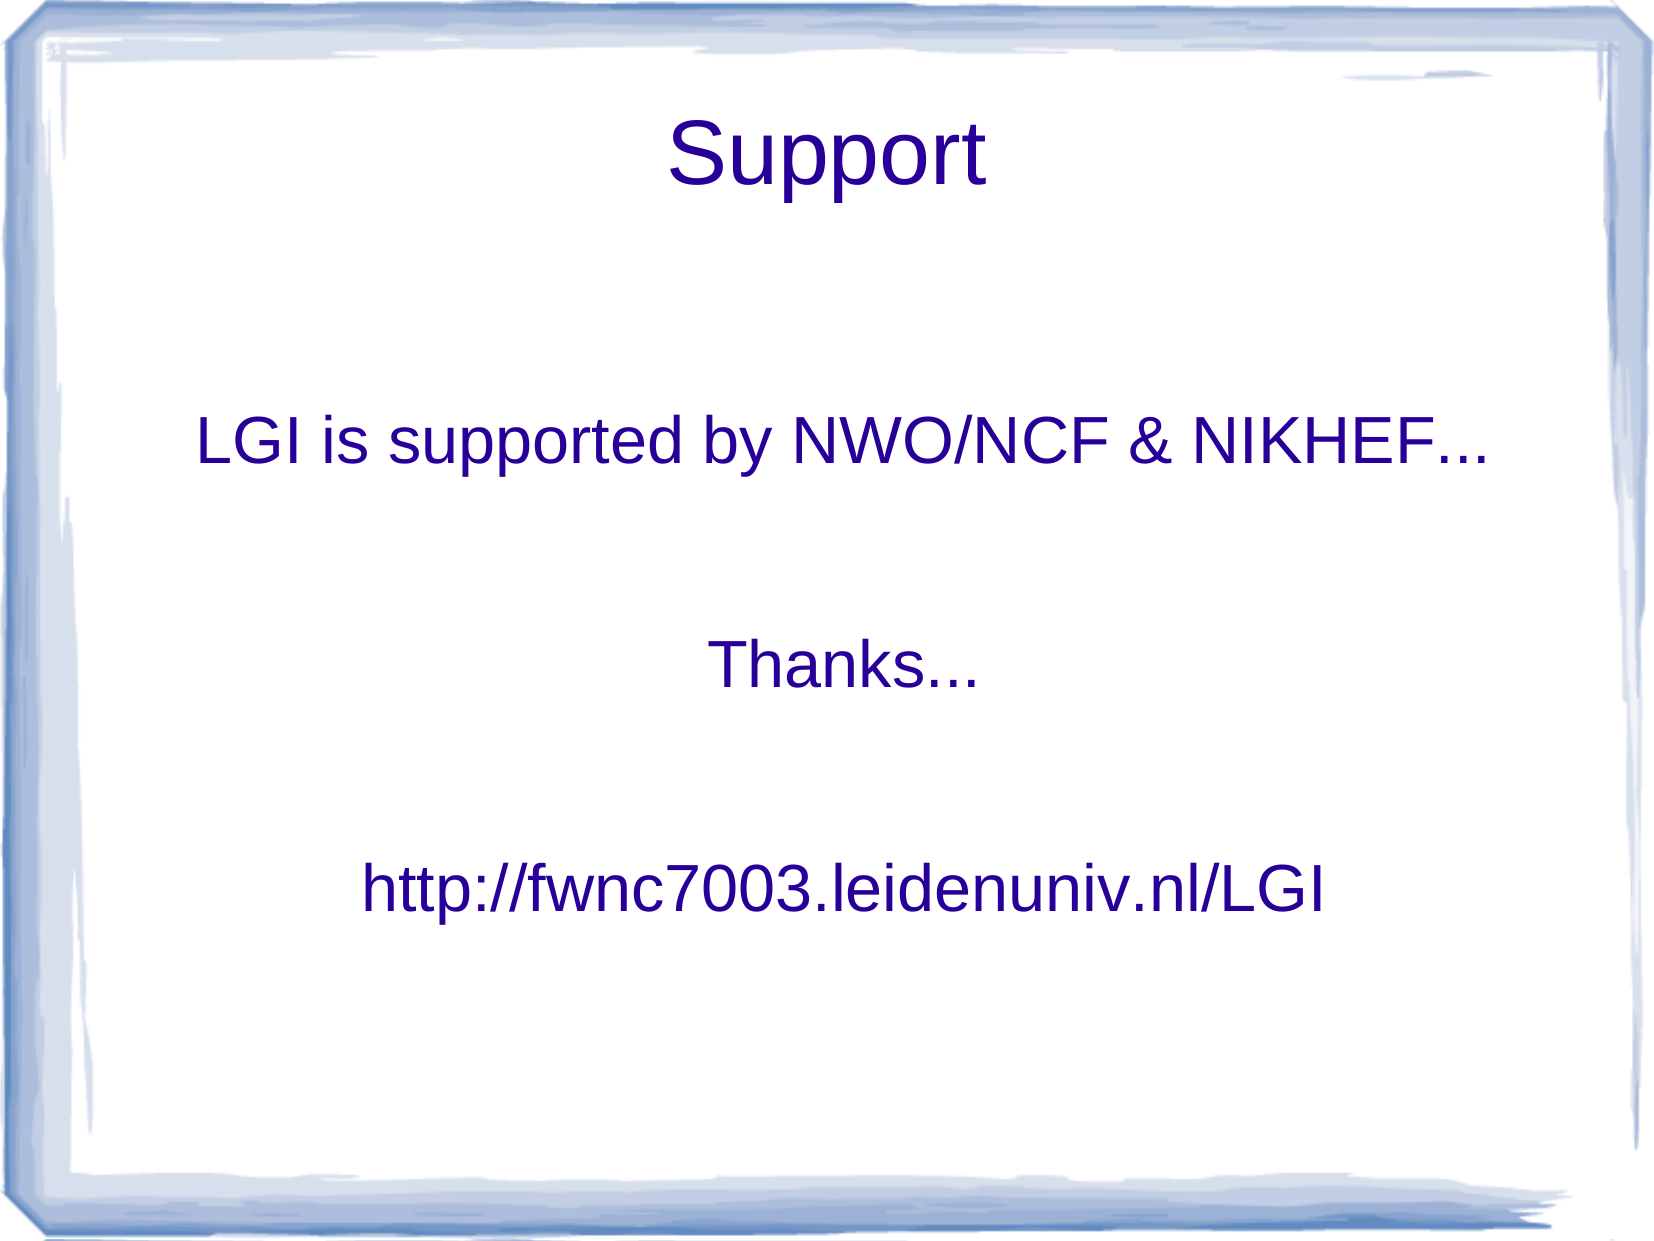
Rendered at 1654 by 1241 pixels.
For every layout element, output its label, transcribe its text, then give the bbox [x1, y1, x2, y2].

subtitle LGI is supported by NWO/NCF & NIKHEF... Thanks... http://fwnc7003.leidenuniv.nl/LGI [118, 332, 1571, 997]
picture [0, 0, 1654, 1241]
title Support [82, 56, 1571, 250]
